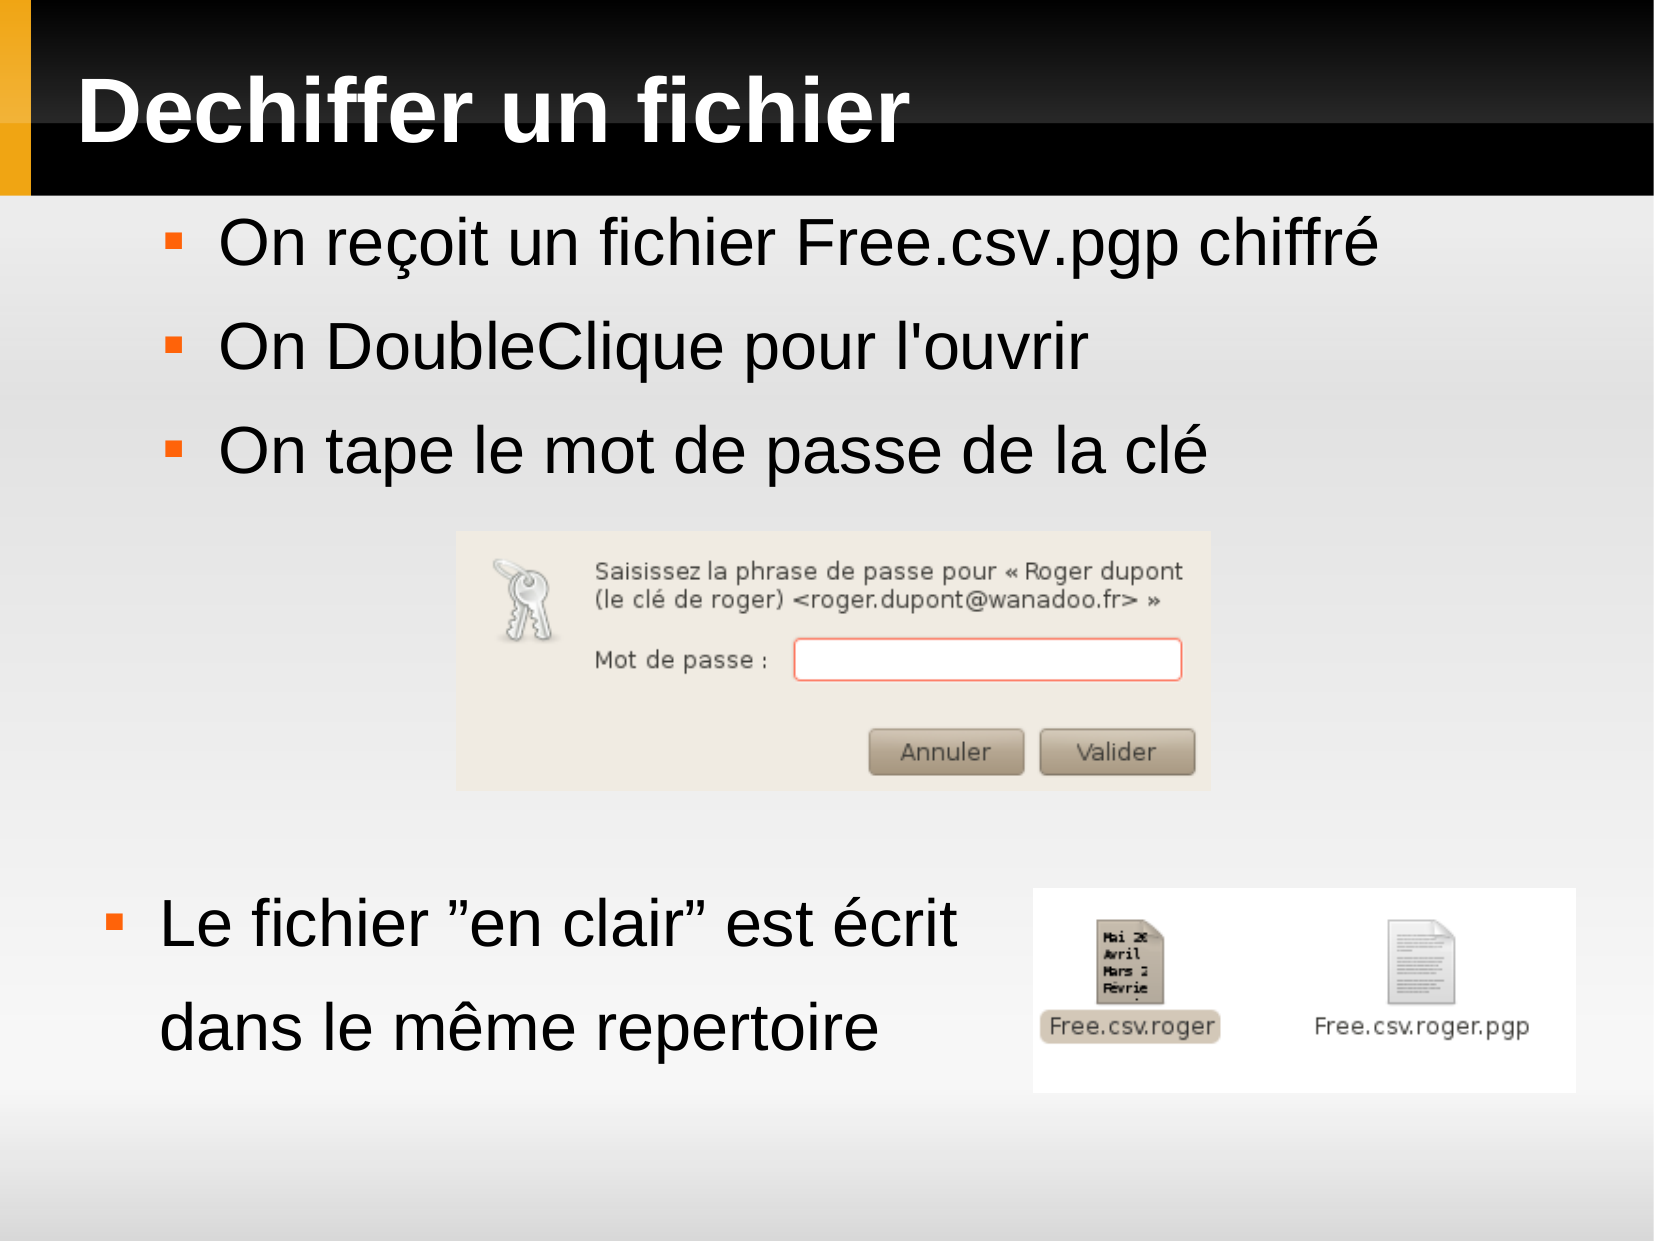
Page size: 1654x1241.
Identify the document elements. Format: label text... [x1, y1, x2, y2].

picture [0, 0, 1654, 1241]
title Dechiffer un fichier [76, 14, 1565, 207]
list Le fichier ”en clair” est écrit dans le même repertoire [88, 885, 1004, 1065]
list On reçoit un fichier Free.csv.pgp chiffré On DoubleClique pour l'ouvrir On tape le mot de passe de la clé [147, 204, 1536, 489]
